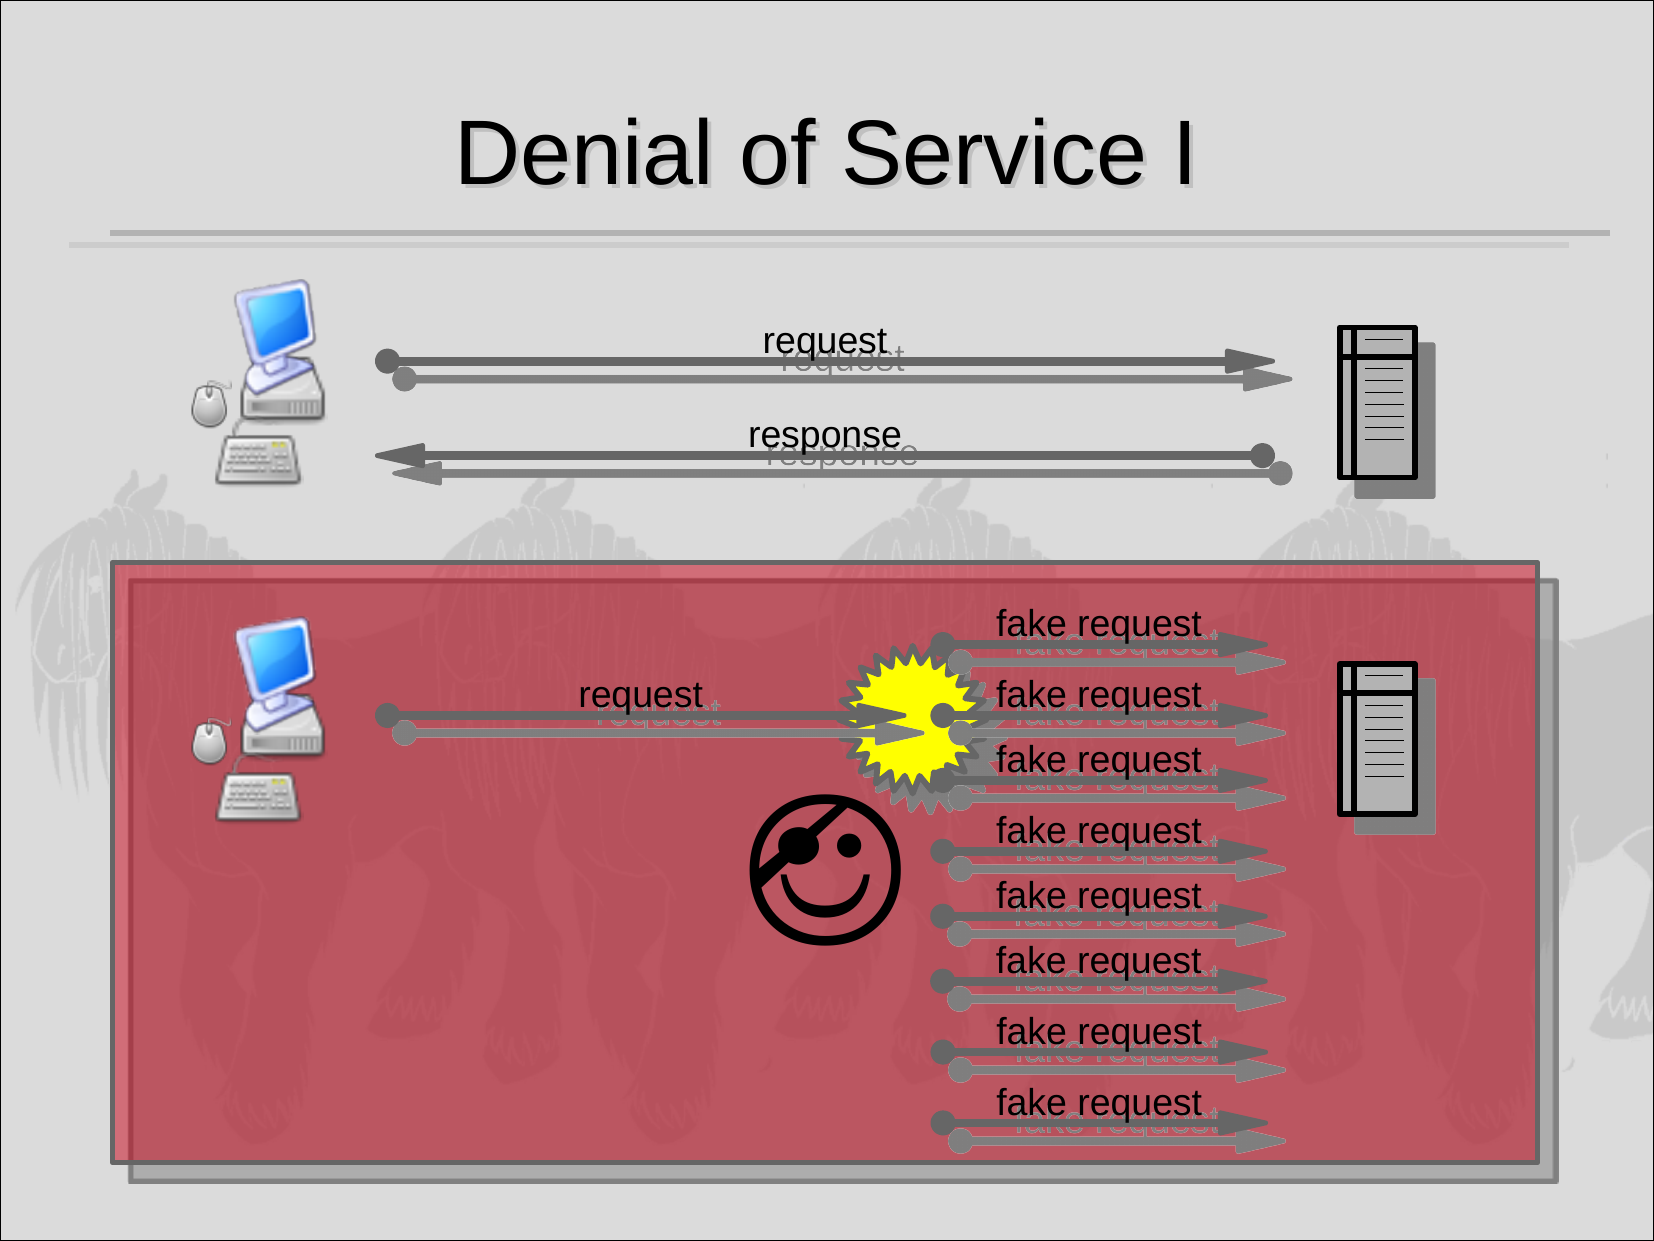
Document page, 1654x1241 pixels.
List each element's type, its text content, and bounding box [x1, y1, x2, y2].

picture [184, 616, 336, 830]
picture [184, 279, 336, 493]
text_box [1339, 327, 1415, 478]
text_box  [726, 797, 925, 1013]
title Denial of Service I [82, 49, 1571, 257]
text_box [112, 562, 1538, 1163]
